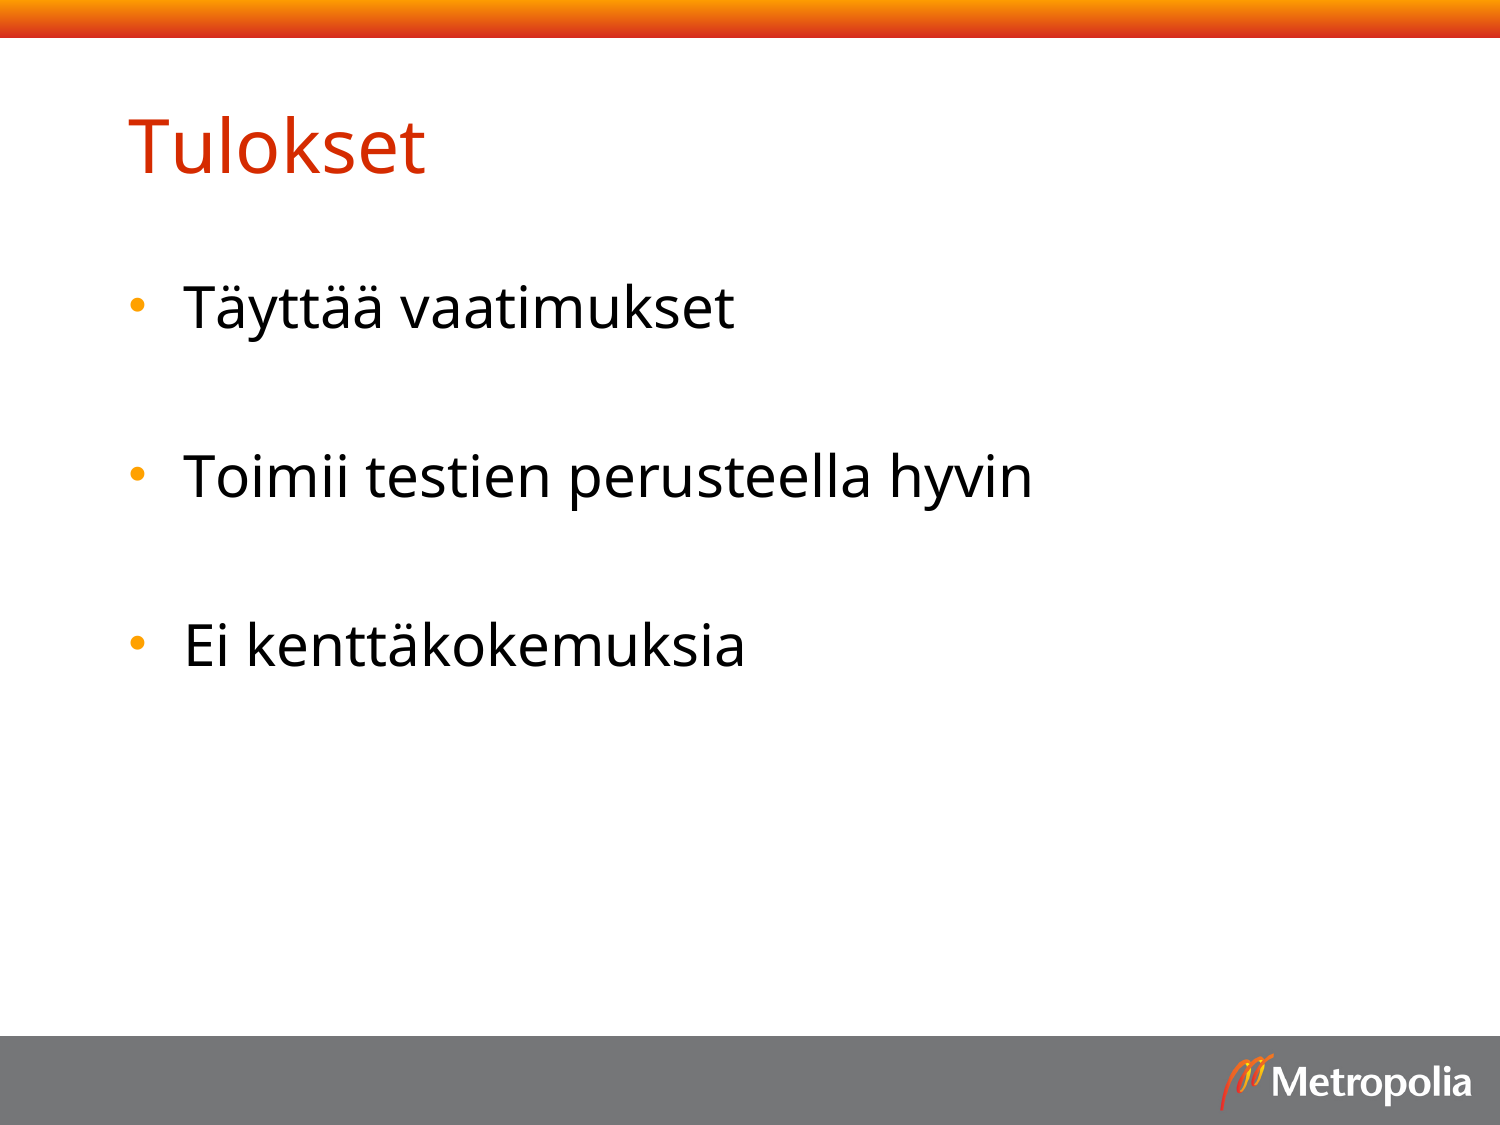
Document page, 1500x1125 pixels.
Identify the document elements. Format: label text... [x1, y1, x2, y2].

title Tulokset [113, 49, 1389, 238]
list Täyttää vaatimukset Toimii testien perusteella hyvin Ei kenttäkokemuksia [112, 262, 1388, 1001]
picture [0, 1036, 1500, 1125]
